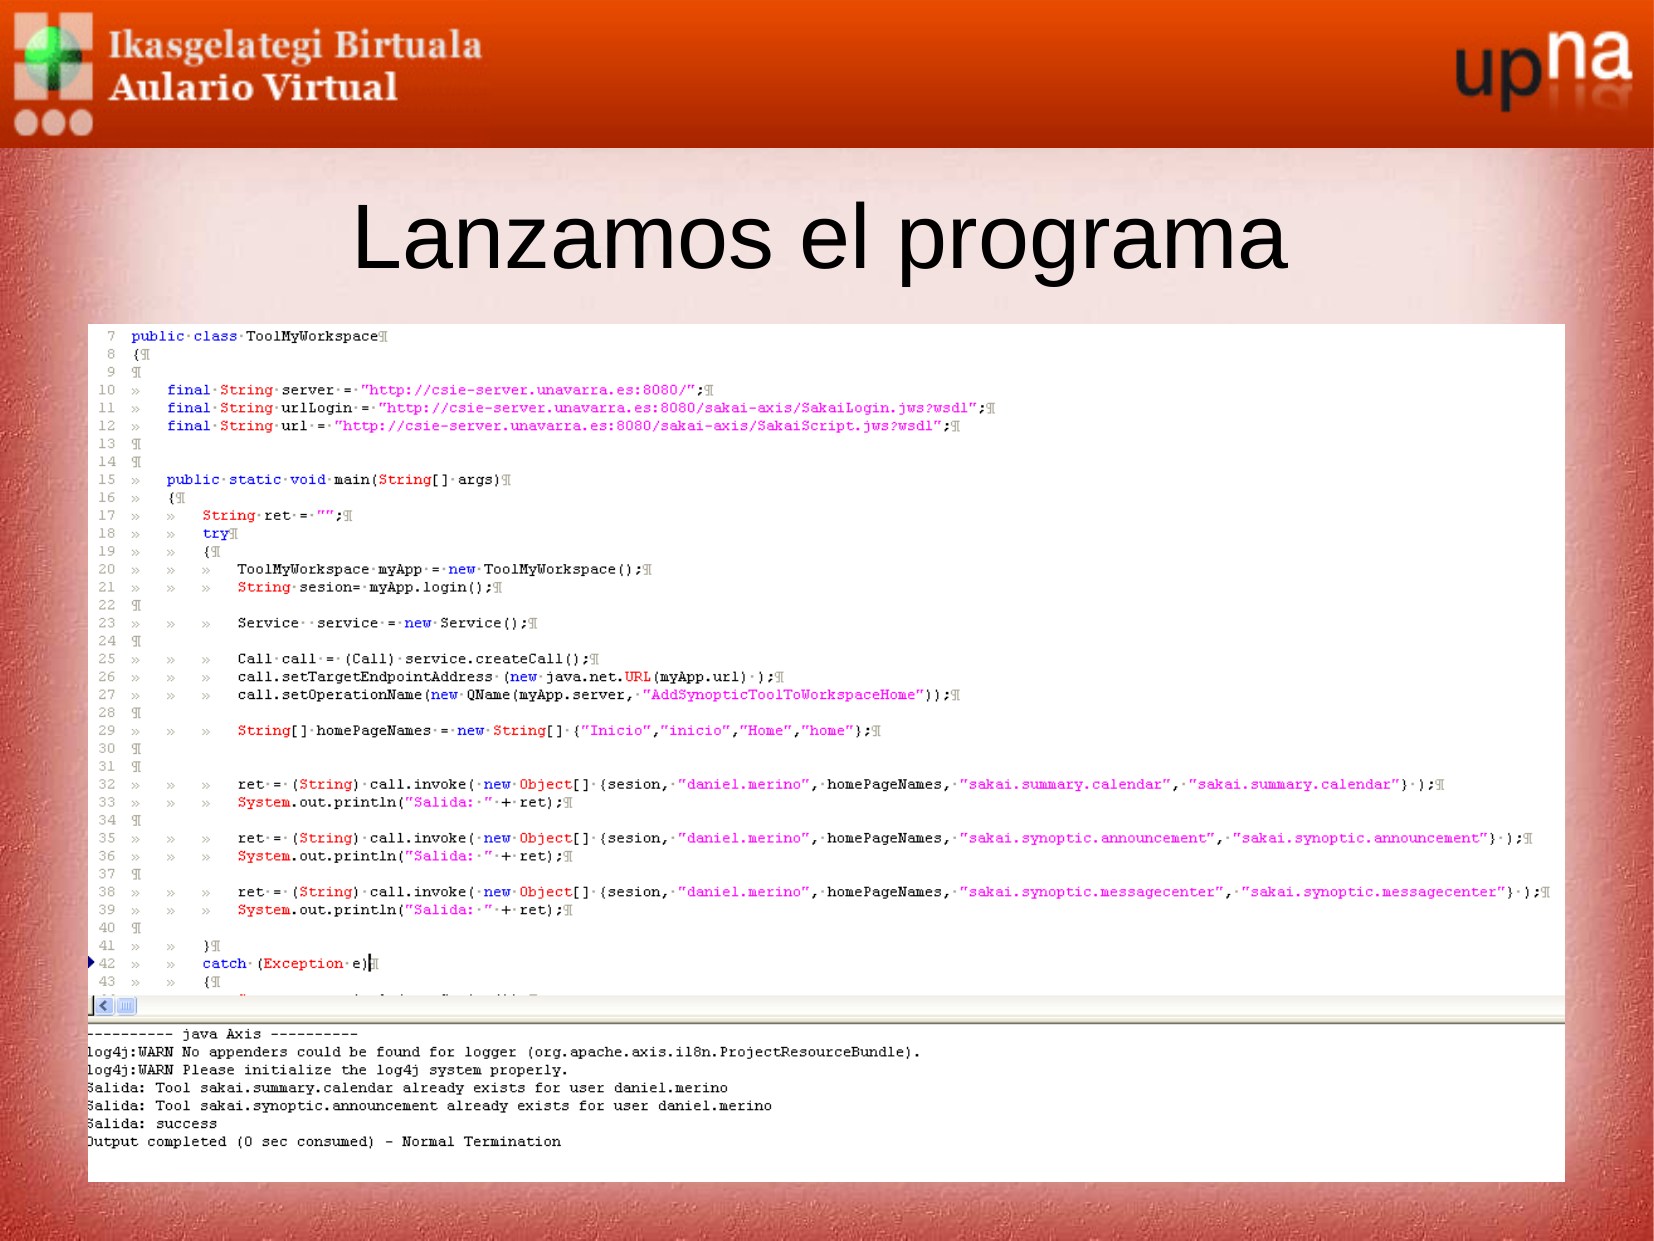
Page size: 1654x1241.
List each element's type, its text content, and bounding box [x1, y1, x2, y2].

picture [0, 0, 1654, 1241]
title Lanzamos el programa [76, 147, 1565, 326]
